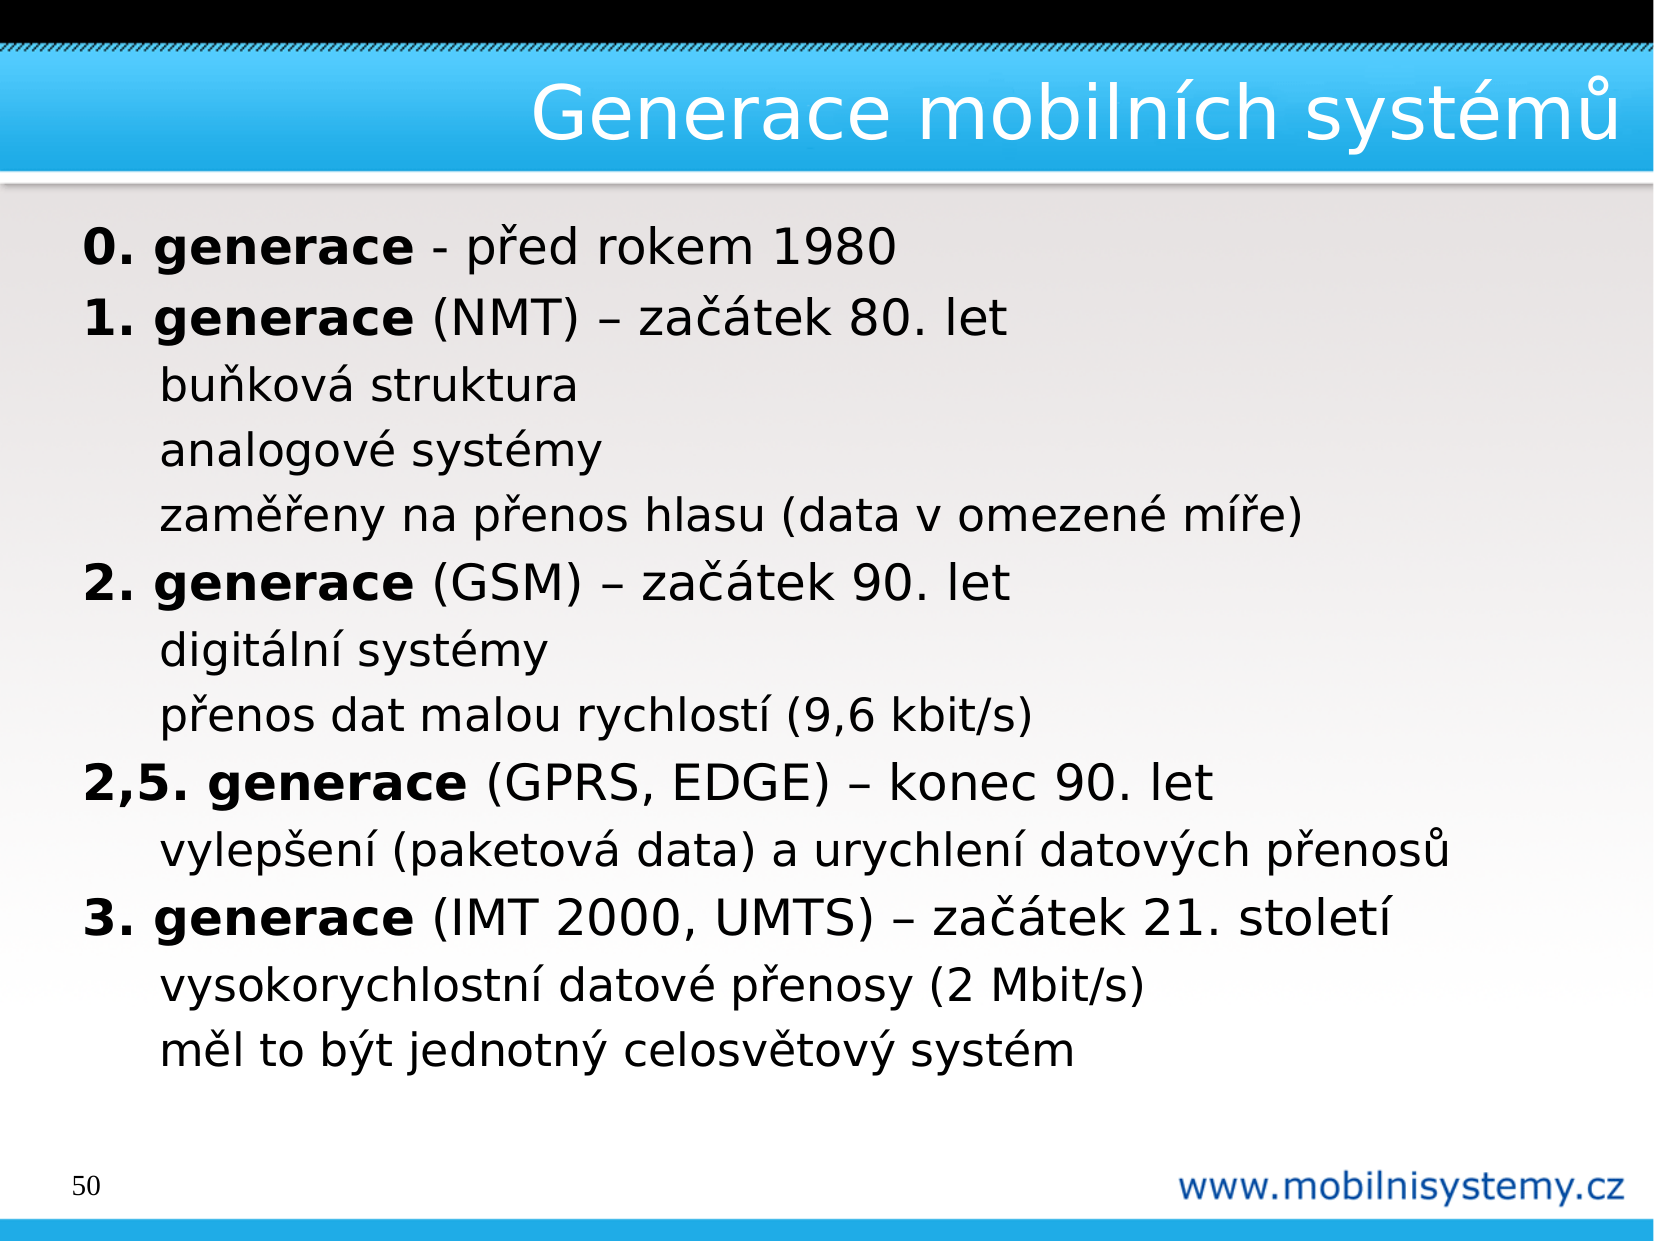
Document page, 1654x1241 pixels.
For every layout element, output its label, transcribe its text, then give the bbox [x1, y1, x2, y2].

title Generace mobilních systémů [29, 49, 1625, 178]
list 0. generace - před rokem 1980 1. generace (NMT) – začátek 80. let buňková struktura analogové systémy zaměřeny na přenos hlasu (data v omezené míře) 2. generace (GSM) – začátek 90. let digitální systémy přenos dat malou rychlostí (9,6 kbit/s) 2,5. generace (GPRS, EDGE) – konec 90. let vylepšení (paketová data) a urychlení datových přenosů 3. generace (IMT 2000, UMTS) – začátek 21. století vysokorychlostní datové přenosy (2 Mbit/s) měl to být jednotný celosvětový systém [64, 218, 1565, 1093]
picture [0, 0, 1654, 1241]
